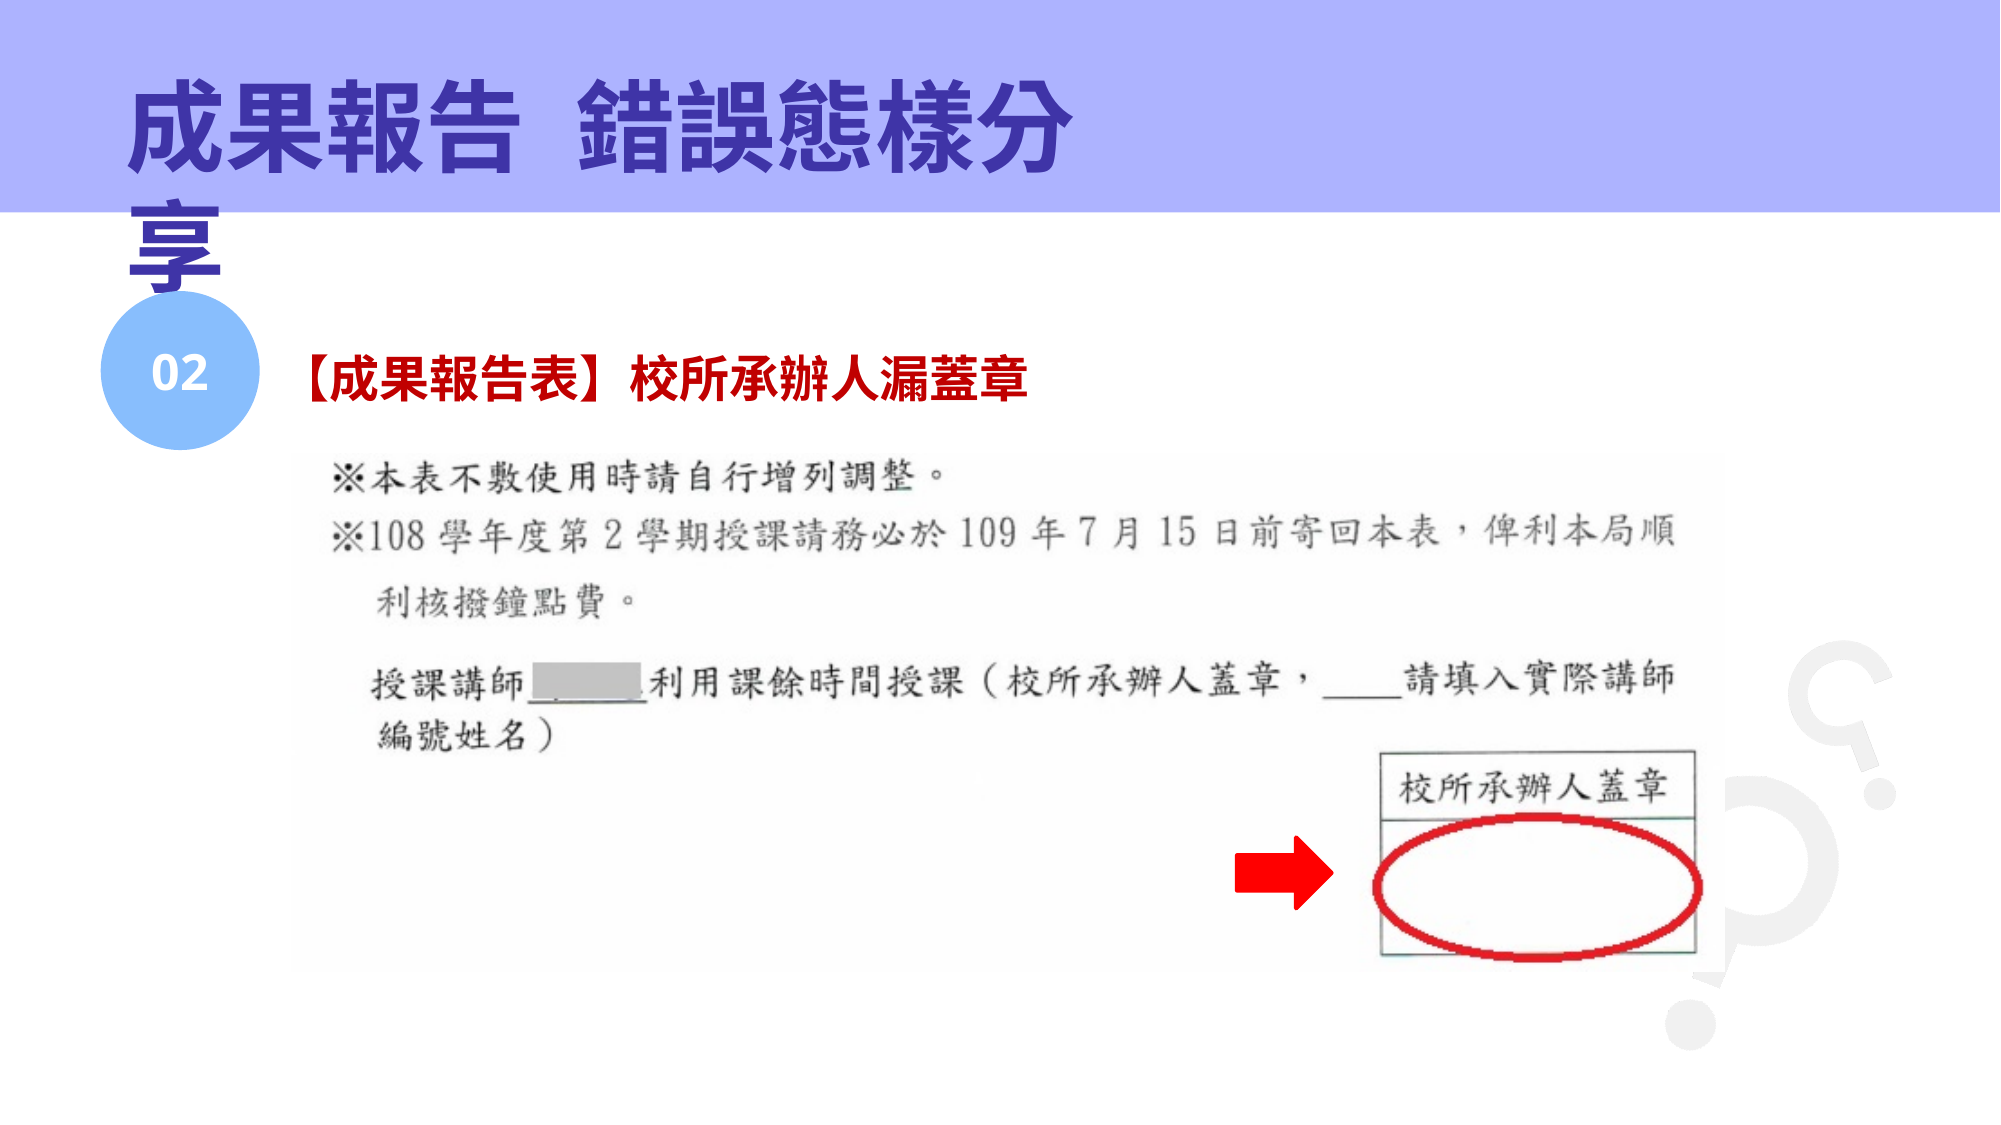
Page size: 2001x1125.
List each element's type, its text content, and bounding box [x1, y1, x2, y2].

title 【成果報告表】校所承辦人漏蓋章 [259, 326, 1828, 415]
text_box 02 [100, 291, 260, 451]
picture [291, 453, 2000, 1125]
text_box [1237, 837, 1332, 909]
title 成果報告 錯誤態樣分享 [105, 44, 1189, 170]
